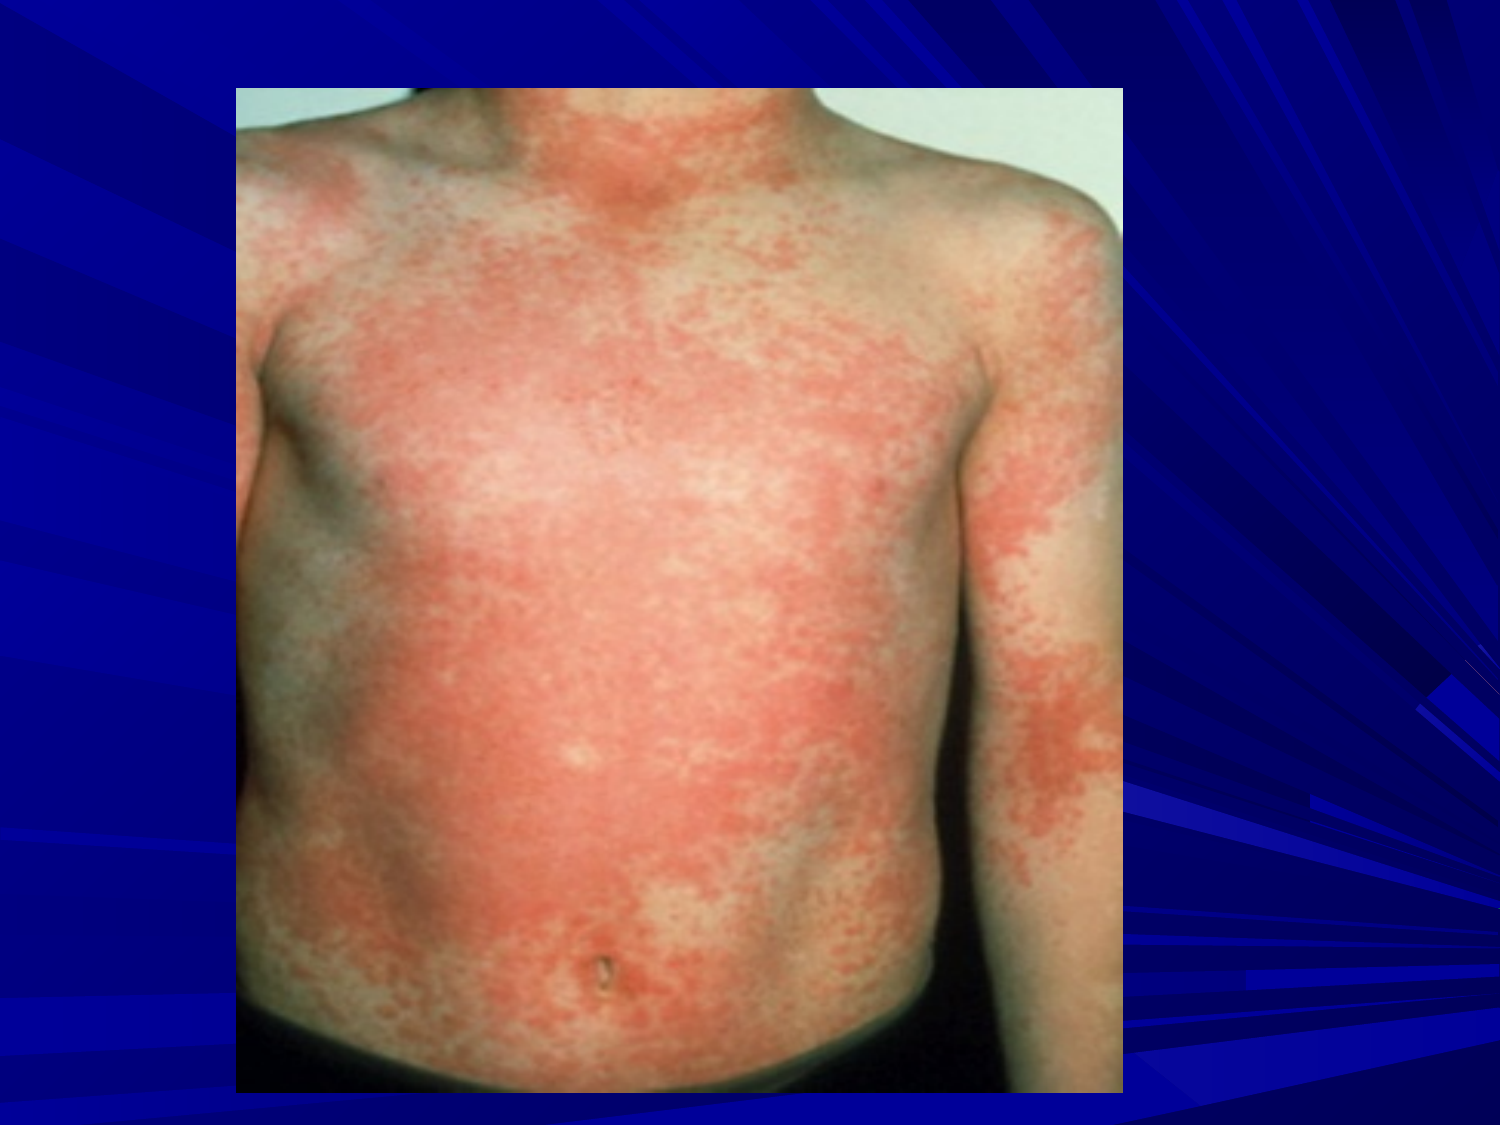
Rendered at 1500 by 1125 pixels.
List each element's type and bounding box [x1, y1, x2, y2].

picture [236, 88, 1123, 1093]
